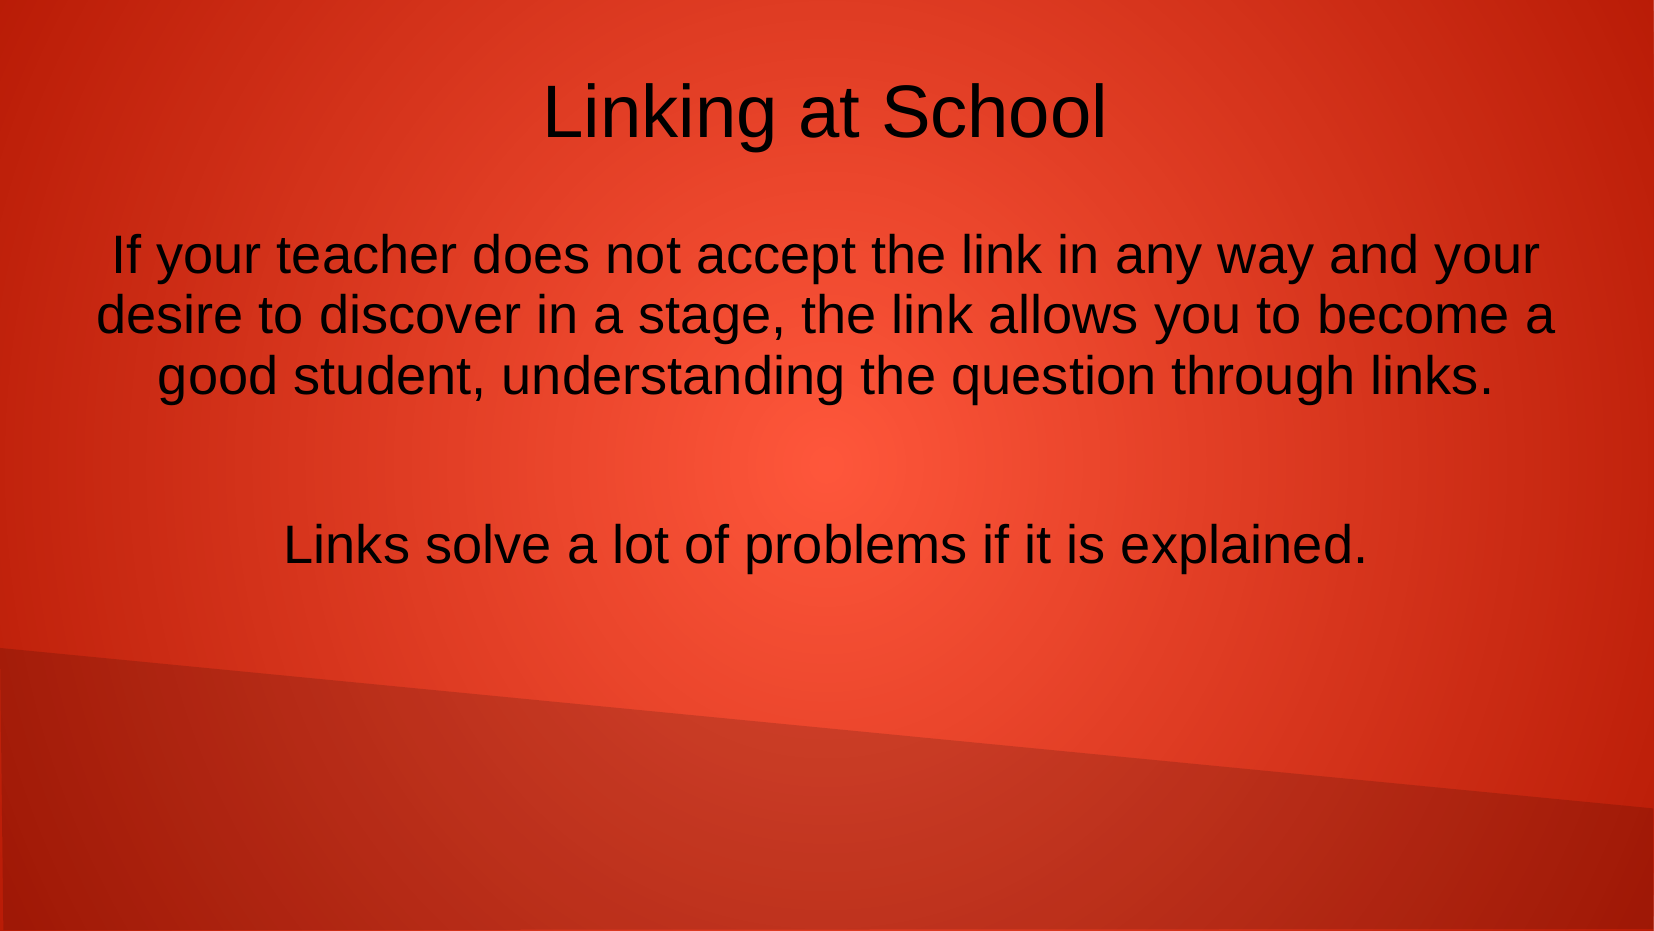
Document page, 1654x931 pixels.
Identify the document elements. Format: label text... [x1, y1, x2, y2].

title Linking at School [81, 35, 1570, 189]
list If your teacher does not accept the link in any way and your desire to discover in a stage, the link allows you to become a good student, understanding the question through links. Links solve a lot of problems if it is explained. [82, 224, 1571, 764]
